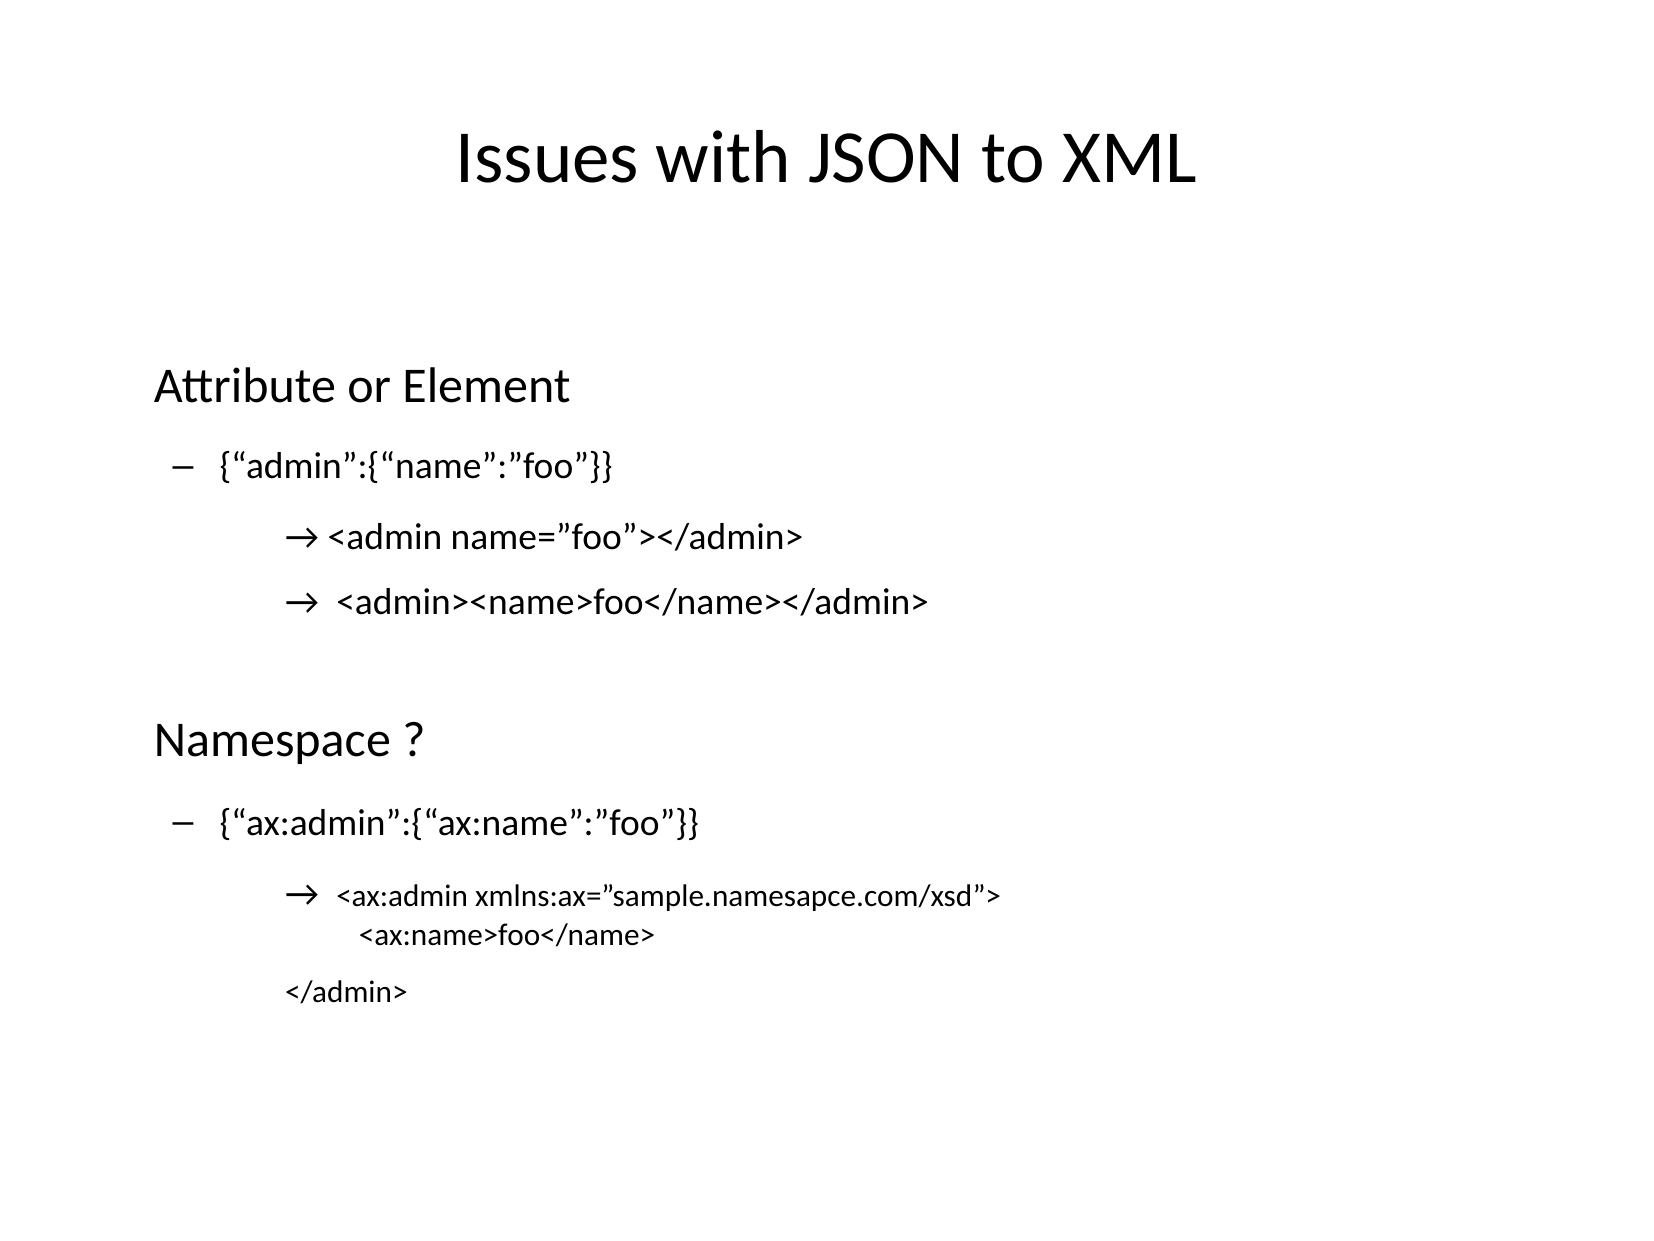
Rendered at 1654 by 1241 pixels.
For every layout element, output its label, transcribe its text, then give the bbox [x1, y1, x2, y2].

list Attribute or Element {“admin”:{“name”:”foo”}} → <admin name=”foo”></admin> → <admin><name>foo</name></admin> Namespace ? {“ax:admin”:{“ax:name”:”foo”}} → <ax:admin xmlns:ax=”sample.namesapce.com/xsd”> <ax:name>foo</name> </admin> [82, 344, 1642, 1163]
title Issues with JSON to XML [82, 49, 1571, 257]
